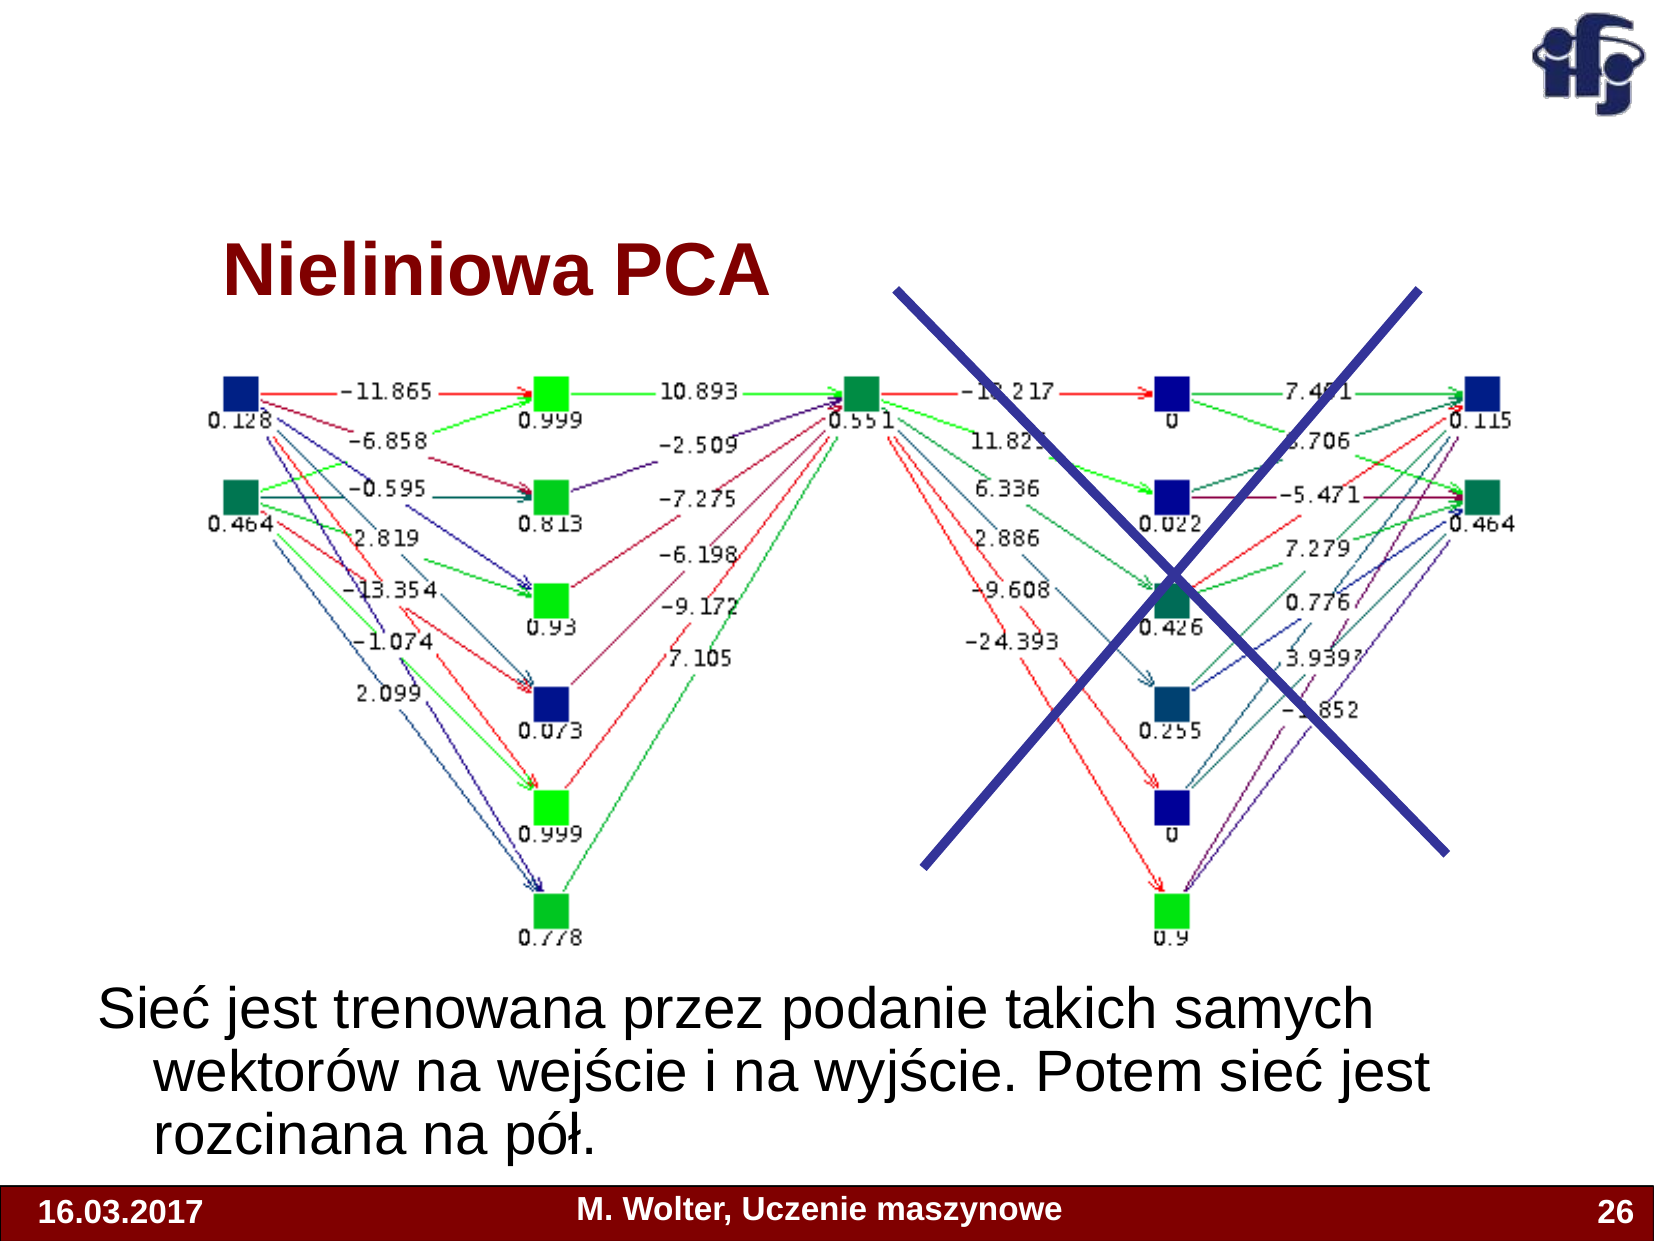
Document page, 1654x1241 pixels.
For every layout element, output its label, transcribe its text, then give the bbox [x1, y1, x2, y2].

title Nieliniowa PCA [207, 111, 1618, 319]
picture [192, 344, 1530, 965]
list Sieć jest trenowana przez podanie takich samych wektorów na wejście i na wyjście. Potem sieć jest rozcinana na pół. [82, 970, 1620, 1189]
picture [1525, 0, 1654, 129]
picture [957, 344, 1365, 566]
